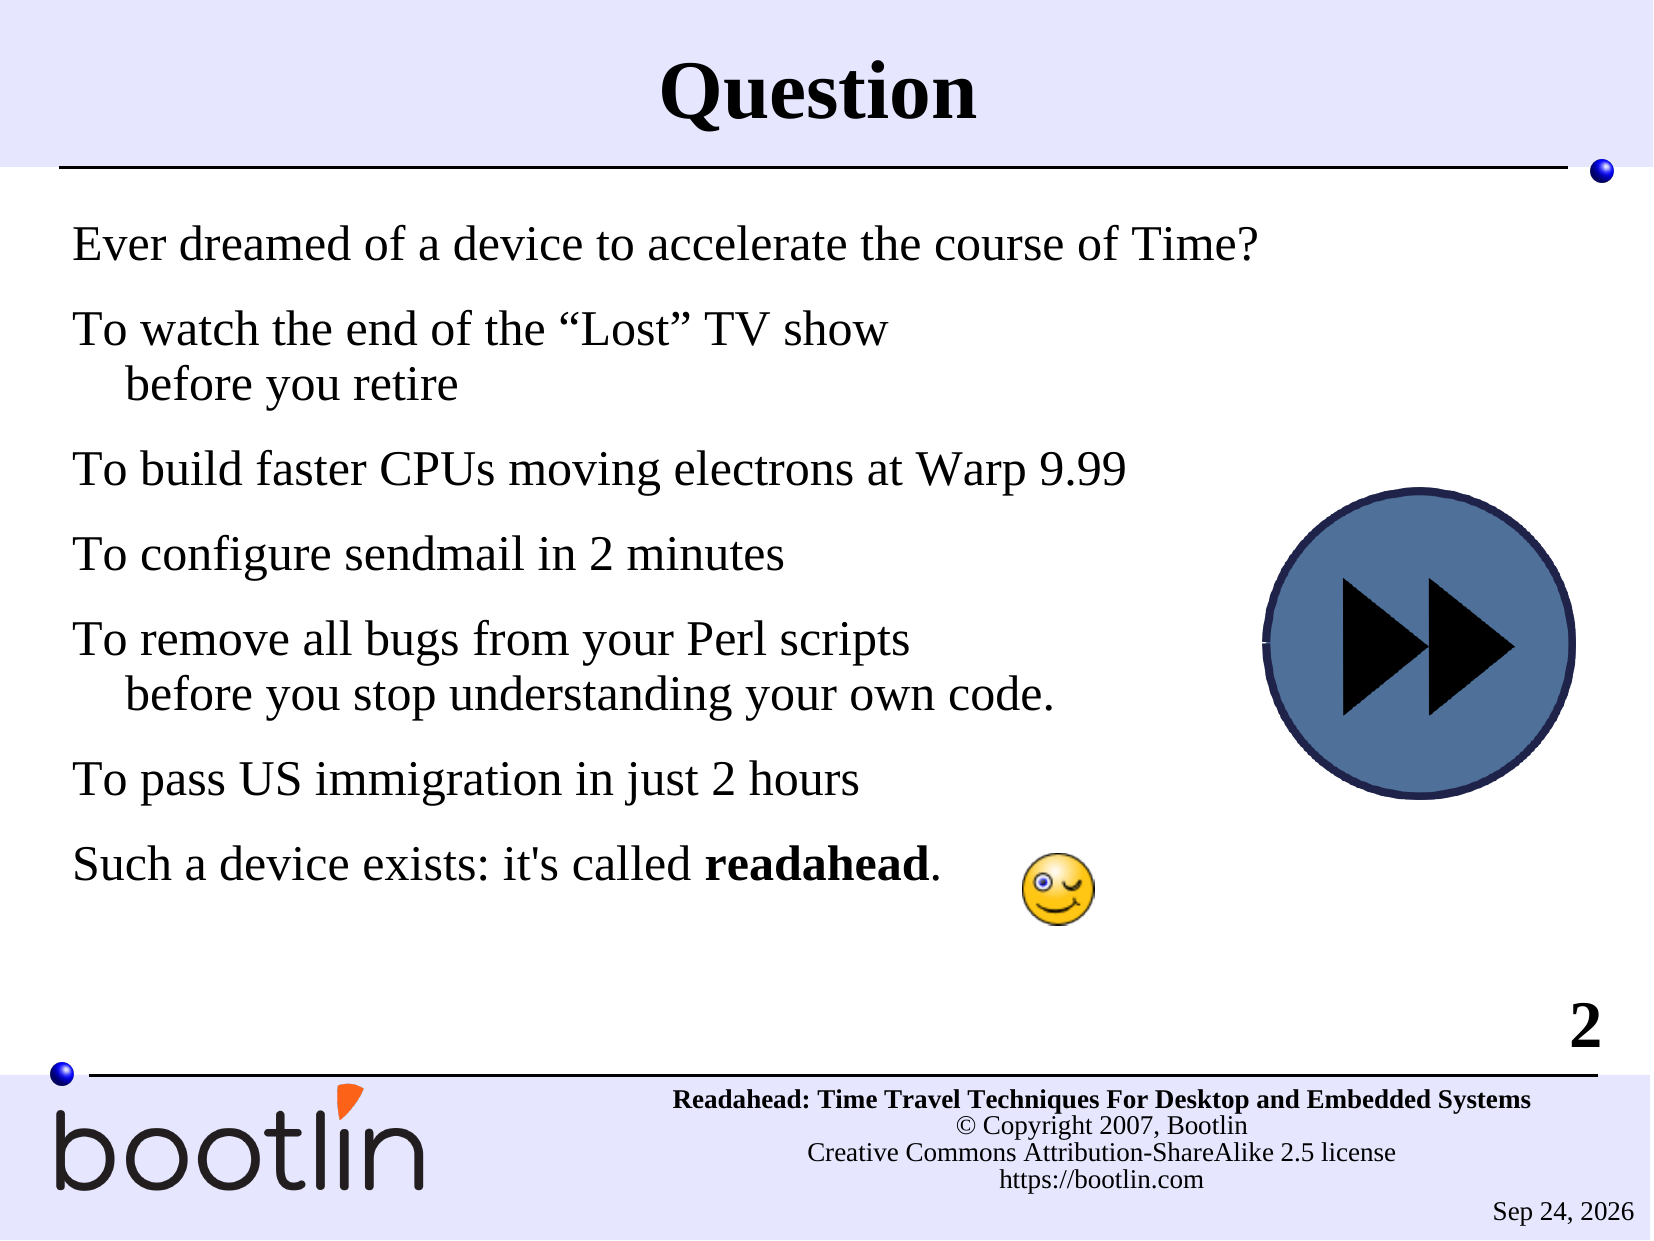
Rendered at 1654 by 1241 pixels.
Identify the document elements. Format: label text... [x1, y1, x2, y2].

list Ever dreamed of a device to accelerate the course of Time? To watch the end of the “Lost” TV show before you retire To build faster CPUs moving electrons at Warp 9.99 To configure sendmail in 2 minutes To remove all bugs from your Perl scripts before you stop understanding your own code. To pass US immigration in just 2 hours Such a device exists: it's called readahead. [54, 216, 1574, 1066]
picture [1262, 487, 1576, 800]
picture [17, 1060, 462, 1230]
picture [1022, 853, 1095, 926]
title Question [33, 29, 1604, 153]
